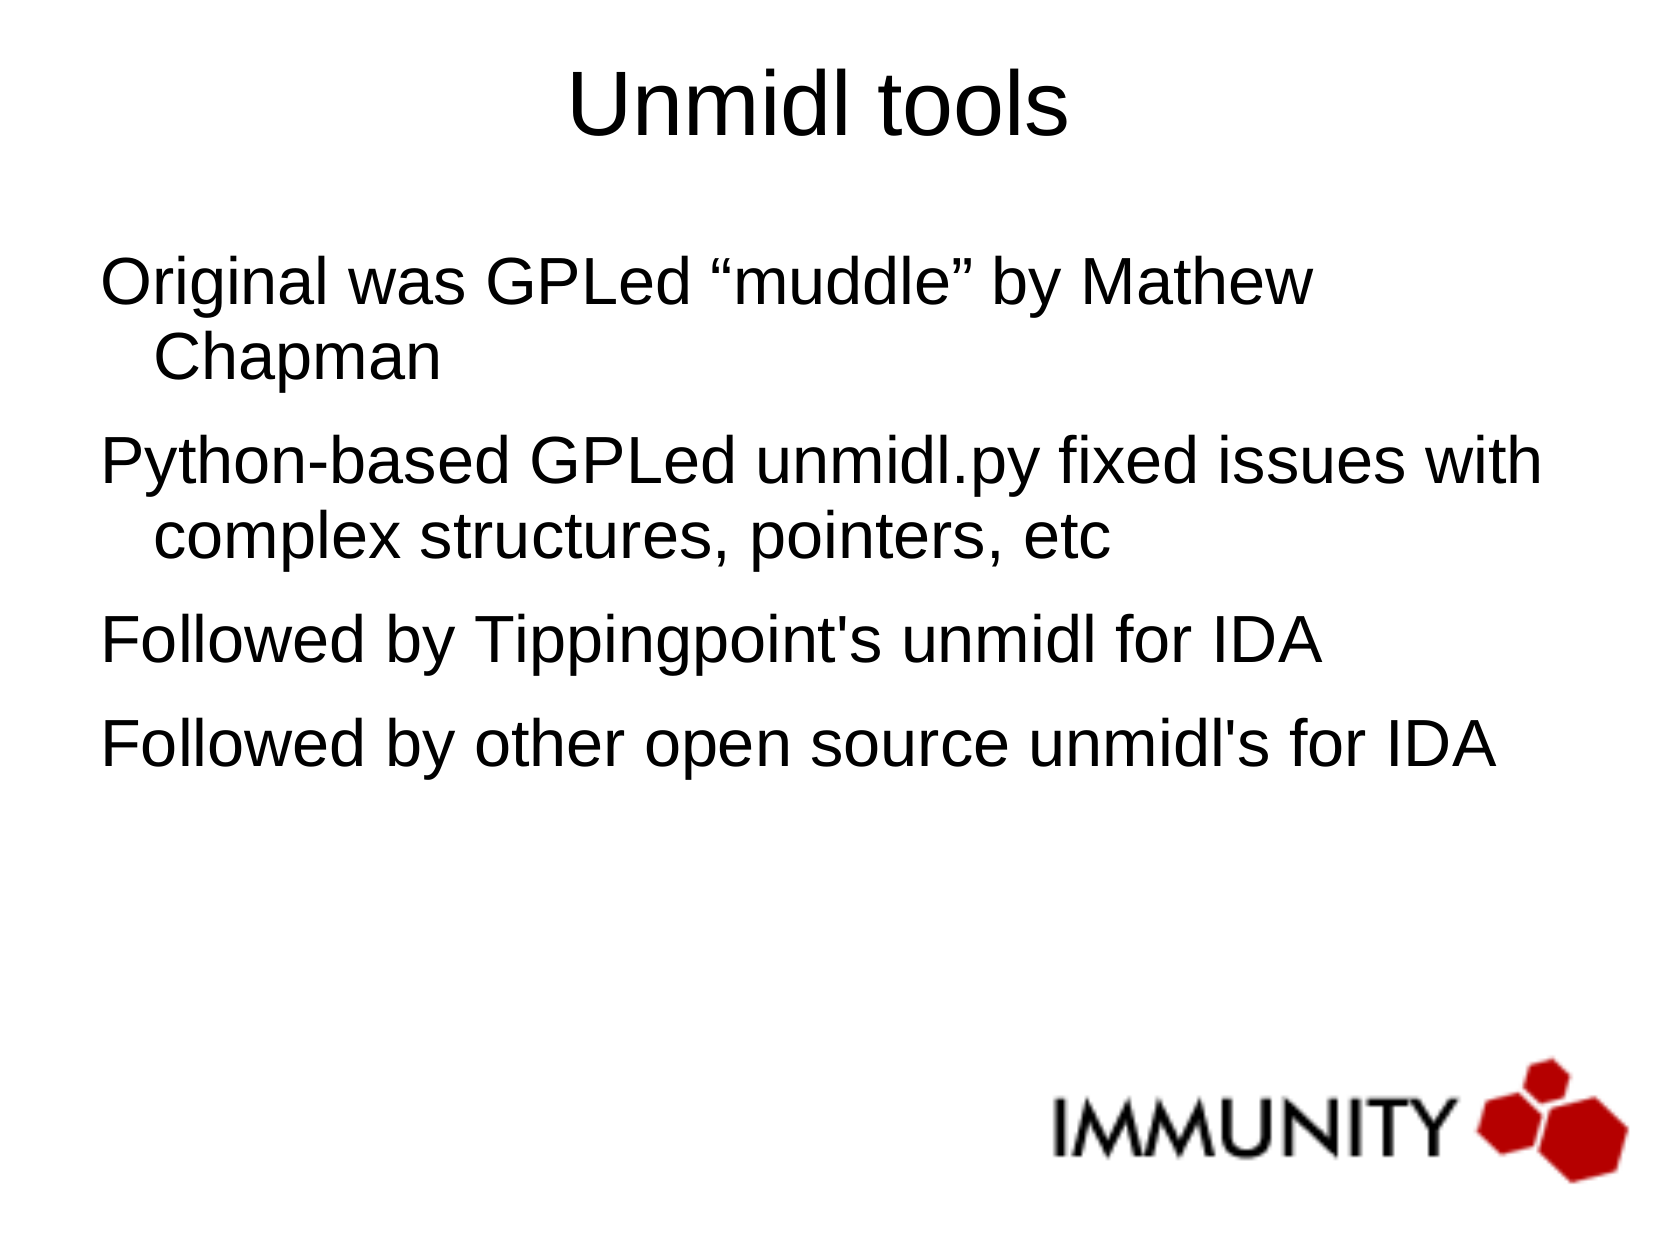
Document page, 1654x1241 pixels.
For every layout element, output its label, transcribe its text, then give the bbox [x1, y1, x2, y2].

title Unmidl tools [75, 0, 1564, 208]
list Original was GPLed “muddle” by Mathew Chapman Python-based GPLed unmidl.py fixed issues with complex structures, pointers, etc Followed by Tippingpoint's unmidl for IDA Followed by other open source unmidl's for IDA [82, 243, 1571, 1109]
picture [1006, 1017, 1654, 1241]
